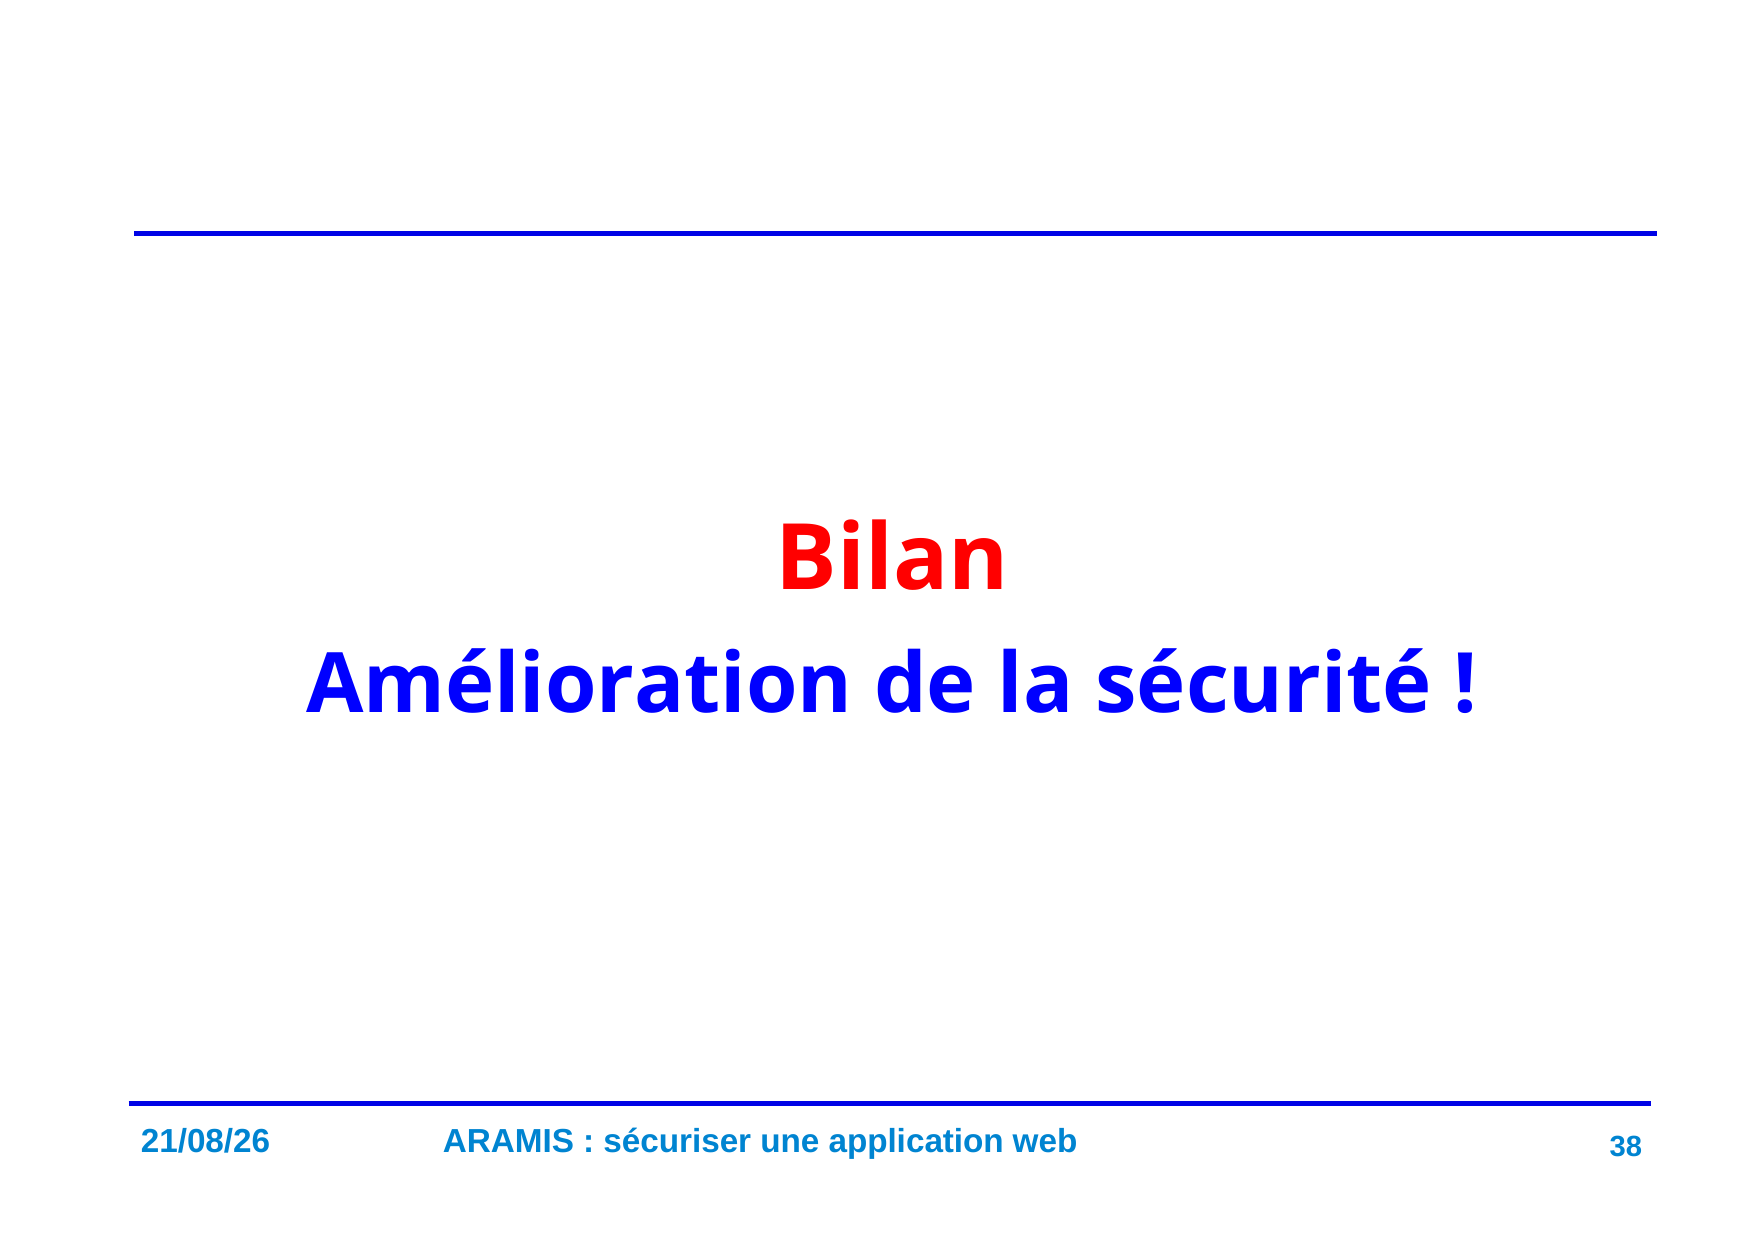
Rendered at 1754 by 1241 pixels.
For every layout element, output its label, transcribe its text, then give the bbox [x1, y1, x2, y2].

list Bilan Amélioration de la sécurité ! [131, 499, 1654, 742]
